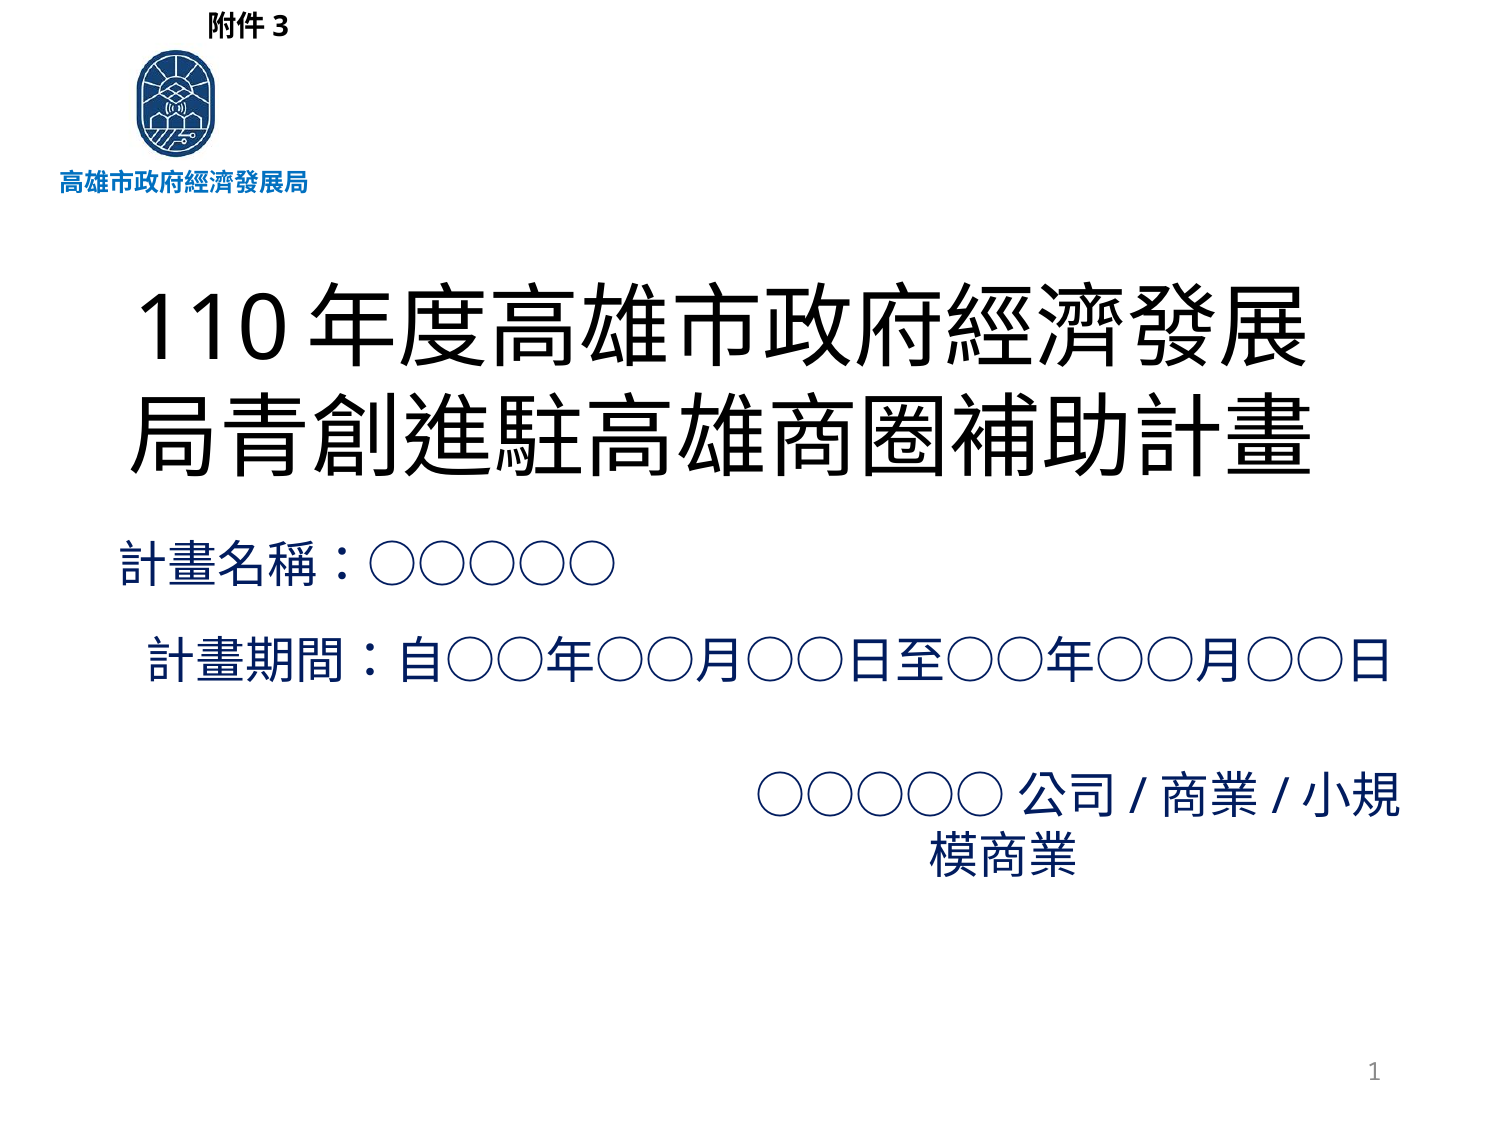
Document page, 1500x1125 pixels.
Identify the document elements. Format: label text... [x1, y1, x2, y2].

text_box 計畫名稱：○○○○○ [102, 524, 634, 600]
text_box 計畫期間：自○○年○○月○○日至○○年○○月○○日 [130, 621, 1411, 697]
picture [103, 30, 248, 176]
title 110年度高雄市政府經濟發展局青創進駐高雄商圈補助計畫 [112, 229, 1332, 496]
text_box ○○○○○公司/商業/小規模商業 [572, 756, 1435, 892]
text_box 附件3 [192, 0, 305, 50]
slide_number <編號> [1059, 1042, 1397, 1103]
